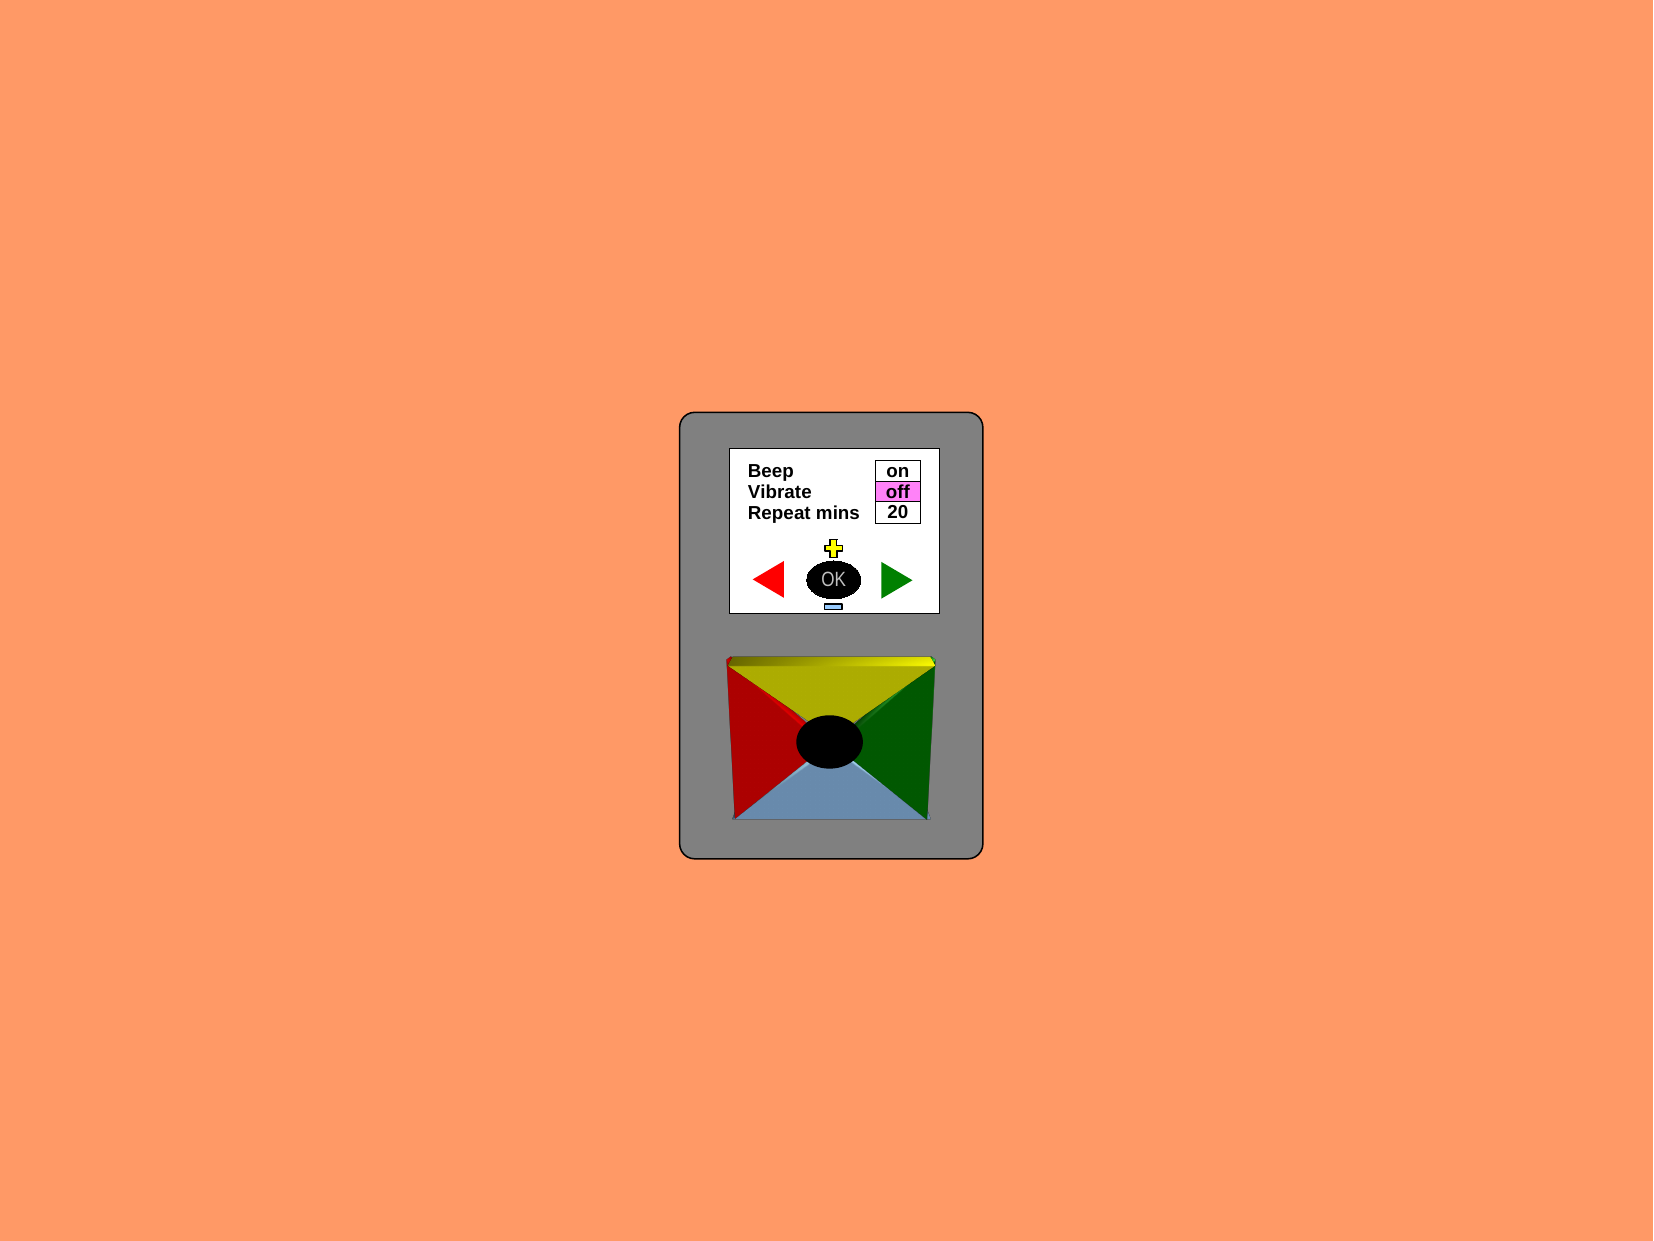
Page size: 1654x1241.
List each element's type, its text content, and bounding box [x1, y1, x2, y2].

text_box 20 [875, 501, 921, 524]
text_box [679, 412, 983, 859]
text_box OK [806, 560, 861, 599]
text_box Beep Vibrate Repeat mins [733, 453, 878, 532]
text_box on [878, 460, 921, 482]
text_box off [878, 482, 921, 501]
